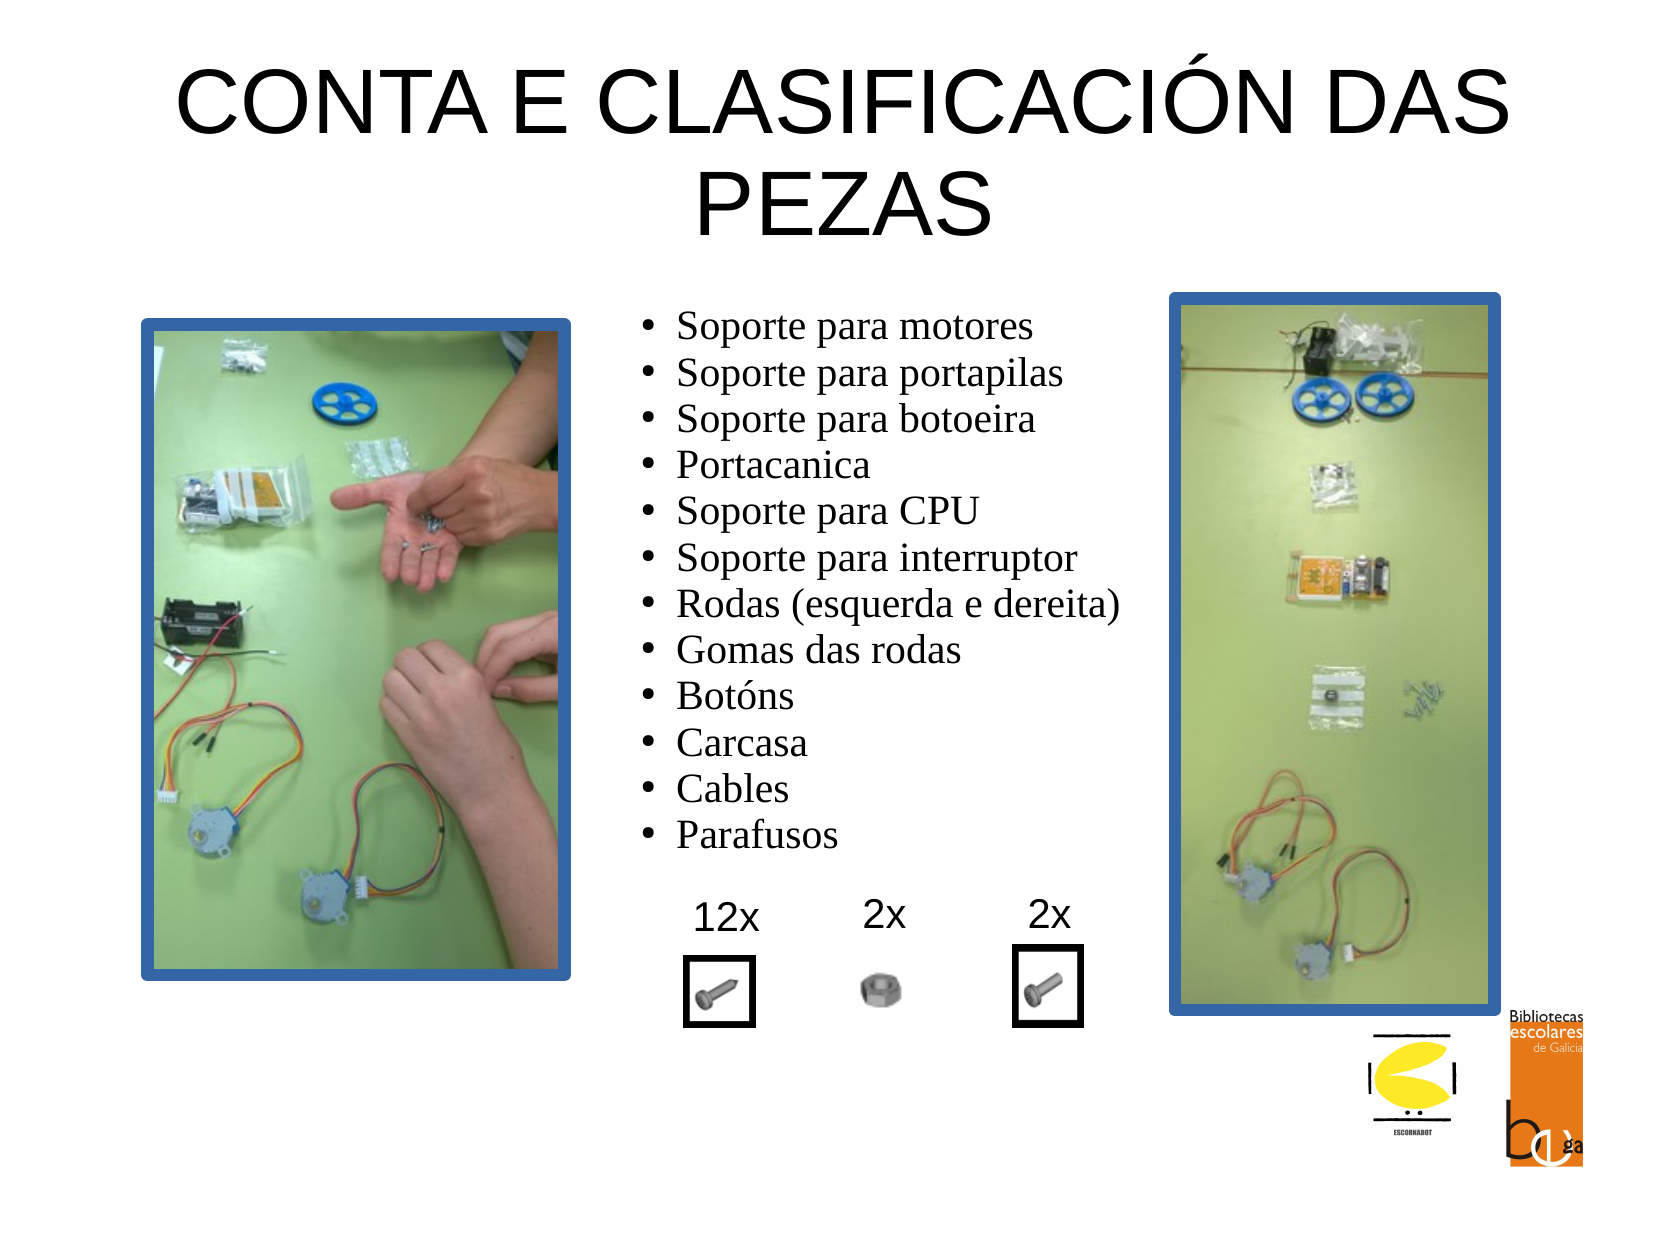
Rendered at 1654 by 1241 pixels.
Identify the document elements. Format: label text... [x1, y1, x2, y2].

picture [853, 957, 910, 1016]
picture [1181, 304, 1489, 1004]
picture [1358, 1023, 1465, 1146]
title CONTA E CLASIFICACIÓN DAS PEZAS [82, 49, 1571, 257]
text_box 12x [637, 885, 780, 948]
picture [683, 955, 756, 1028]
picture [1501, 1010, 1583, 1170]
picture [153, 330, 559, 969]
text_box 2x [835, 883, 922, 945]
picture [1012, 945, 1084, 1028]
text_box Soporte para motores Soporte para portapilas Soporte para botoeira Portacanica Soporte para CPU Soporte para interruptor Rodas (esquerda e dereita) Gomas das rodas Botóns Carcasa Cables Parafusos [625, 295, 1158, 1209]
text_box 2x [1012, 883, 1087, 945]
